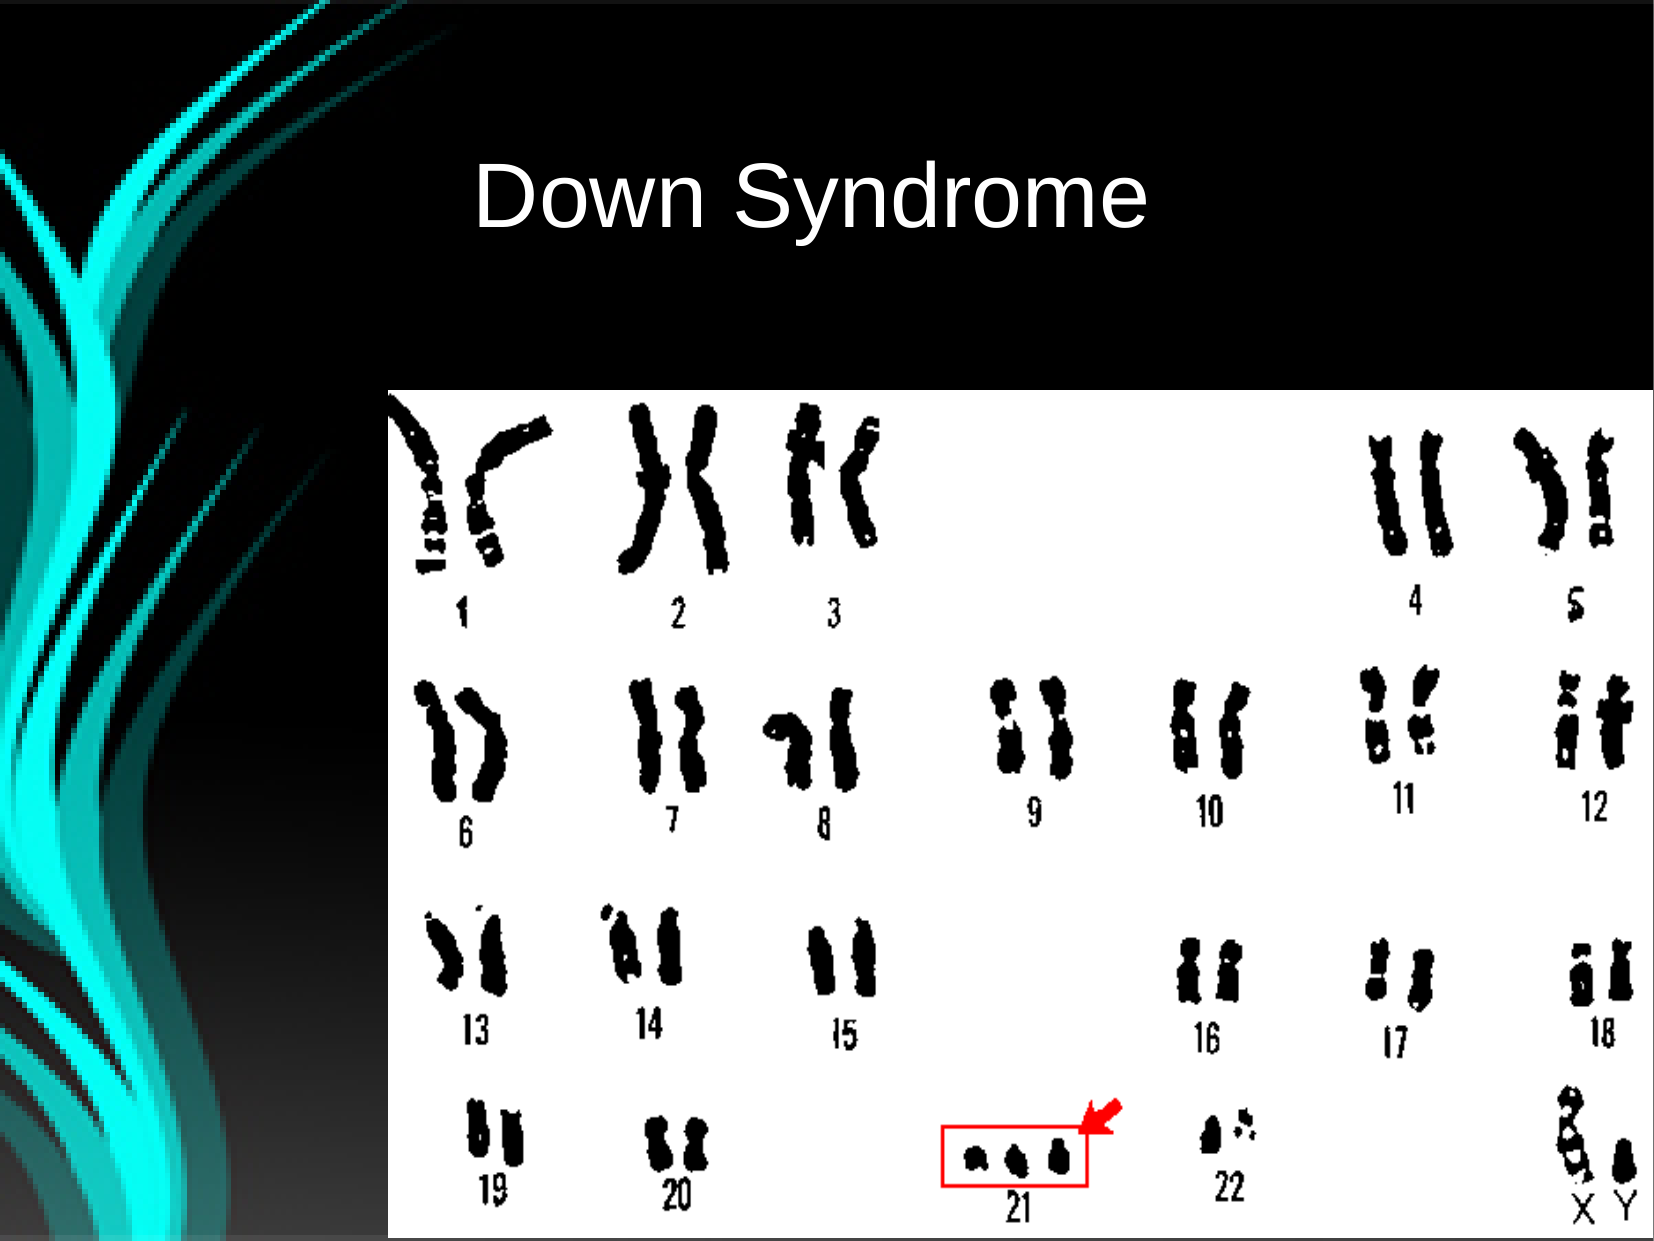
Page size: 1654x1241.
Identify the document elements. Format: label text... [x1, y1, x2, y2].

title Down Syndrome [118, 112, 1506, 281]
picture [0, 0, 1654, 1241]
